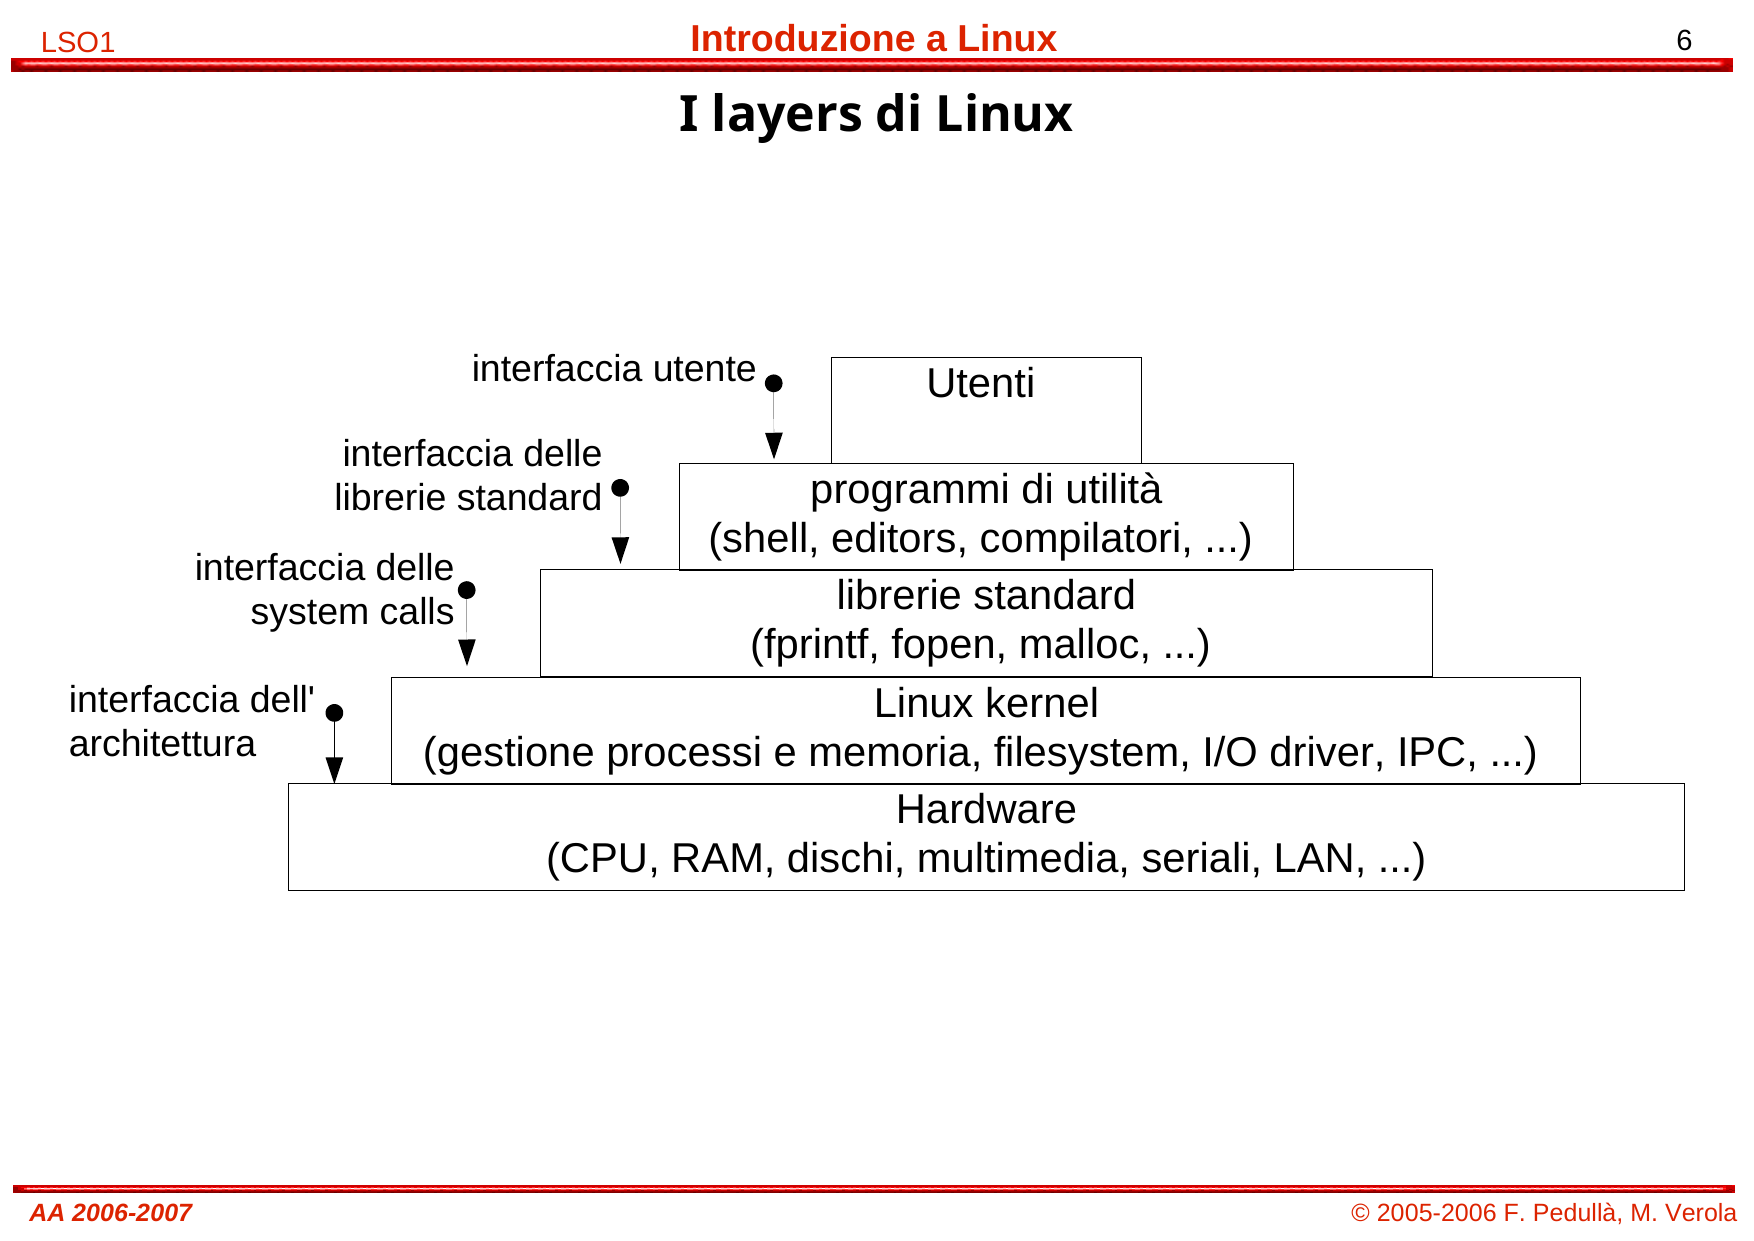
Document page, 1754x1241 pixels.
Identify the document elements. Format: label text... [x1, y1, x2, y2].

text_box Hardware (CPU, RAM, dischi, multimedia, seriali, LAN, ...) [288, 783, 1685, 891]
text_box librerie standard (fprintf, fopen, malloc, ...) [540, 569, 1433, 677]
text_box Utenti [831, 357, 1142, 464]
text_box programmi di utilità (shell, editors, compilatori, ...) [679, 463, 1294, 571]
text_box interfaccia dell' architettura [69, 676, 316, 772]
picture [11, 58, 1733, 72]
title I layers di Linux [40, 66, 1714, 162]
text_box Linux kernel (gestione processi e memoria, filesystem, I/O driver, IPC, ...) [391, 677, 1581, 785]
text_box interfaccia delle librerie standard [247, 430, 603, 526]
text_box interfaccia delle system calls [100, 544, 455, 640]
text_box interfaccia utente [459, 345, 770, 393]
picture [13, 1185, 1735, 1193]
